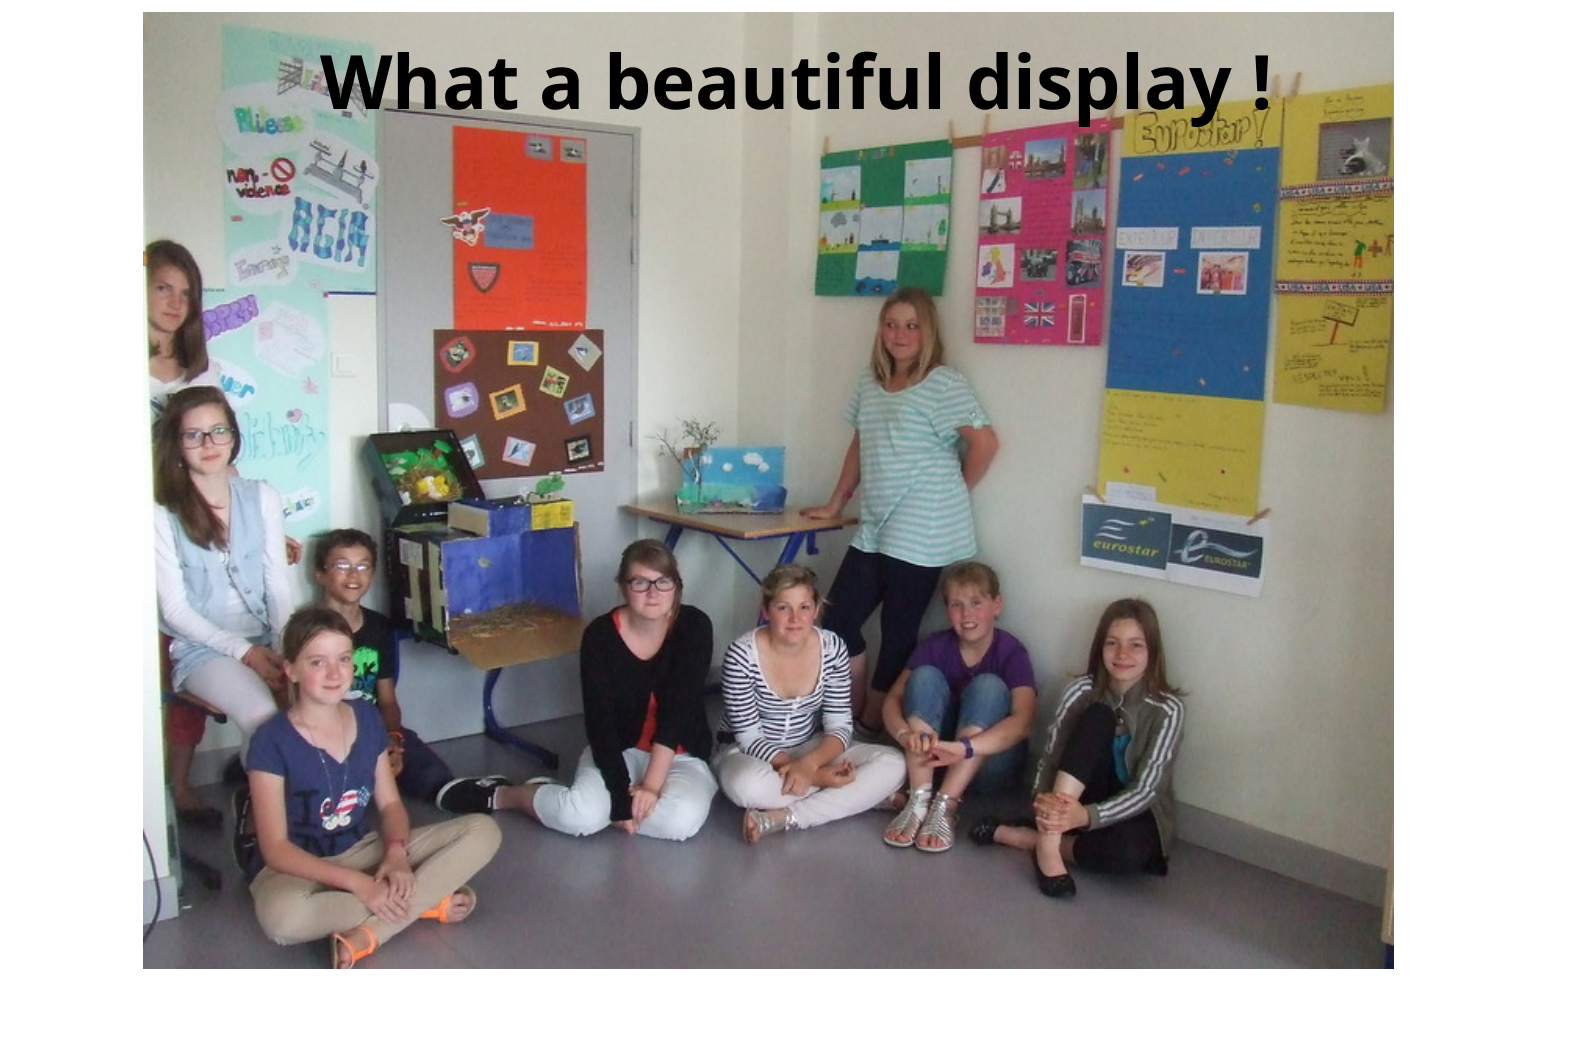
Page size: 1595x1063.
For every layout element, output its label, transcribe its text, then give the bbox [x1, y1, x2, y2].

title What a beautiful display ! [79, 0, 1515, 270]
picture [143, 270, 1394, 969]
